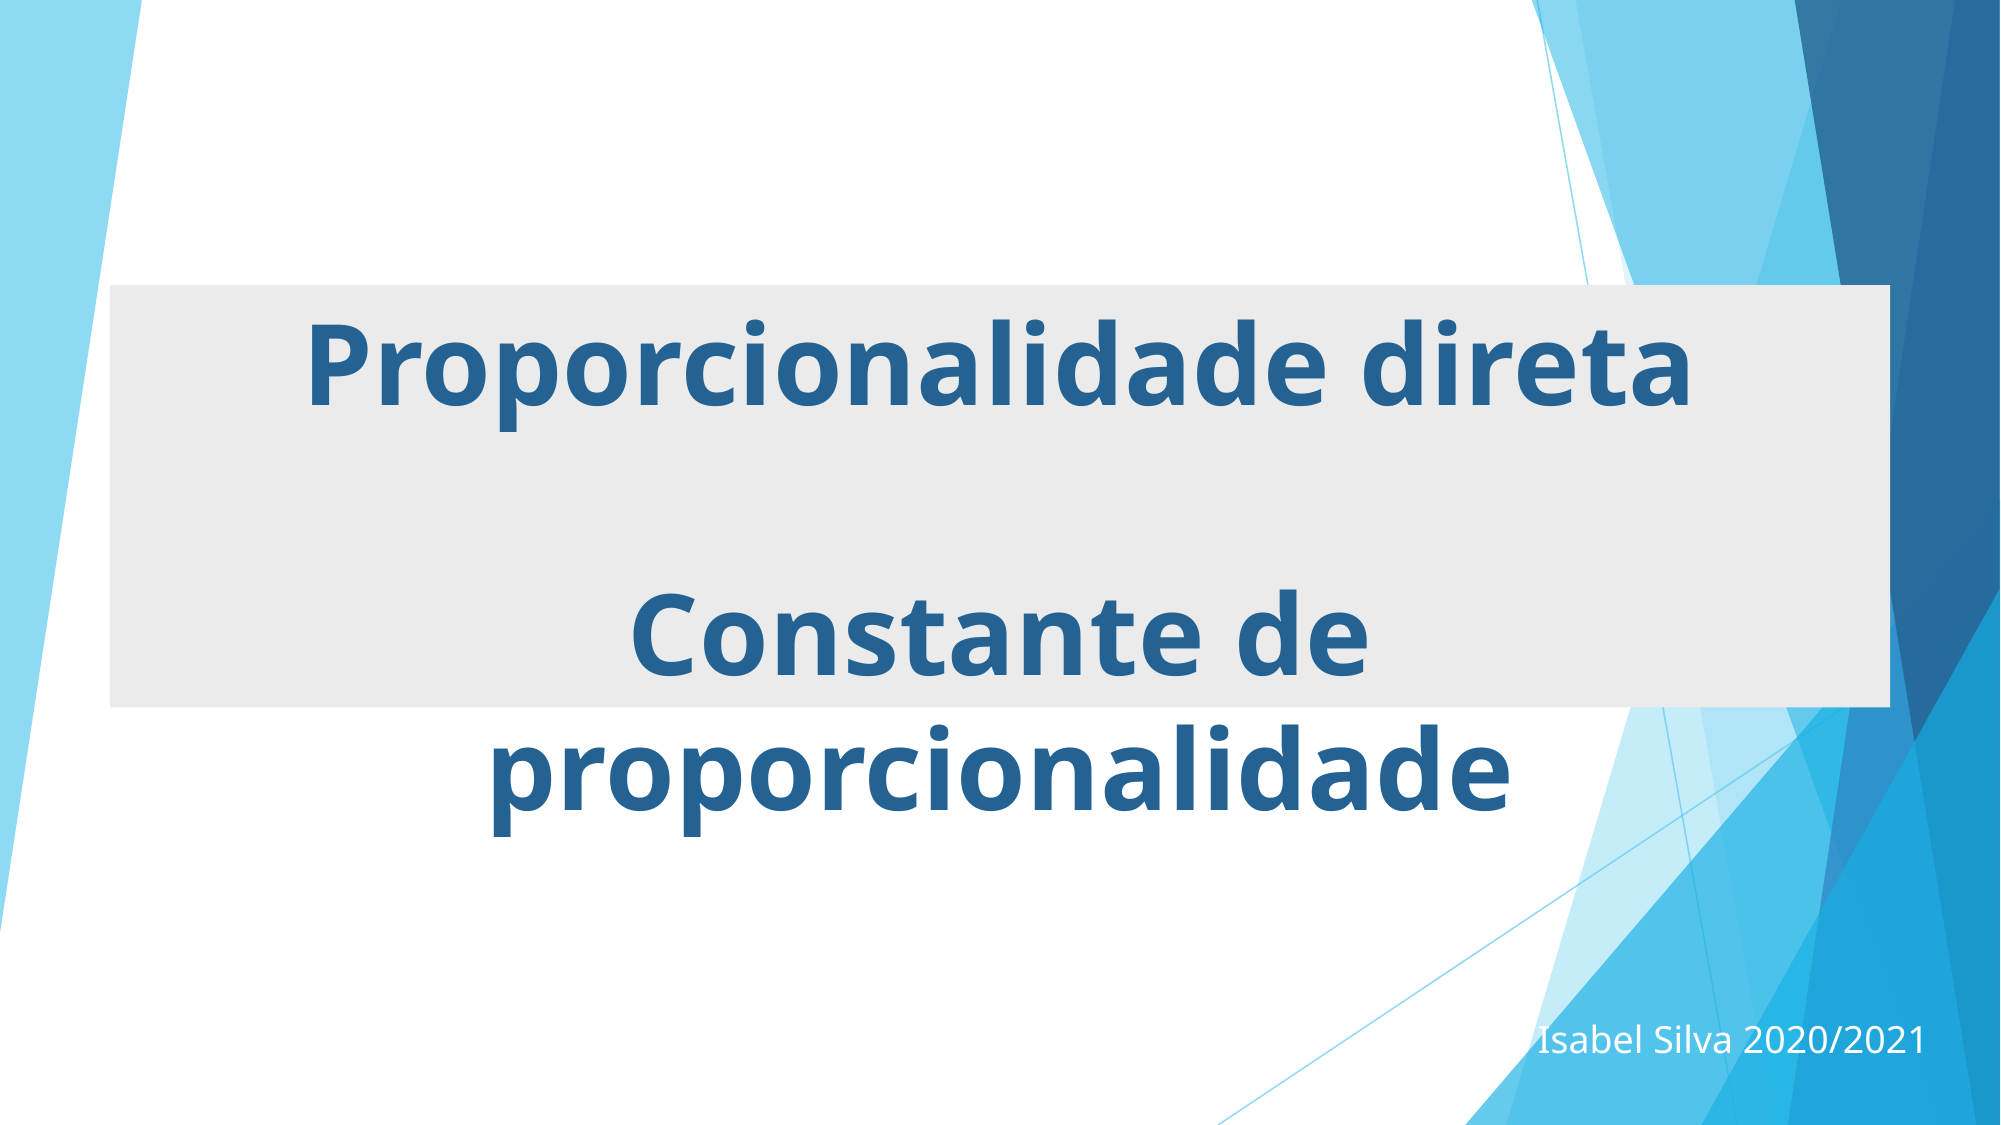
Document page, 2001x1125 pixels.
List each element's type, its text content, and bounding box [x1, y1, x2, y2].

title Proporcionalidade direta Constante de proporcionalidade [109, 285, 1891, 708]
text_box Agrupamento de Escolas do Forte da Casa Prof. Isabel Silva 2020/2021 [72, 1008, 2000, 1070]
